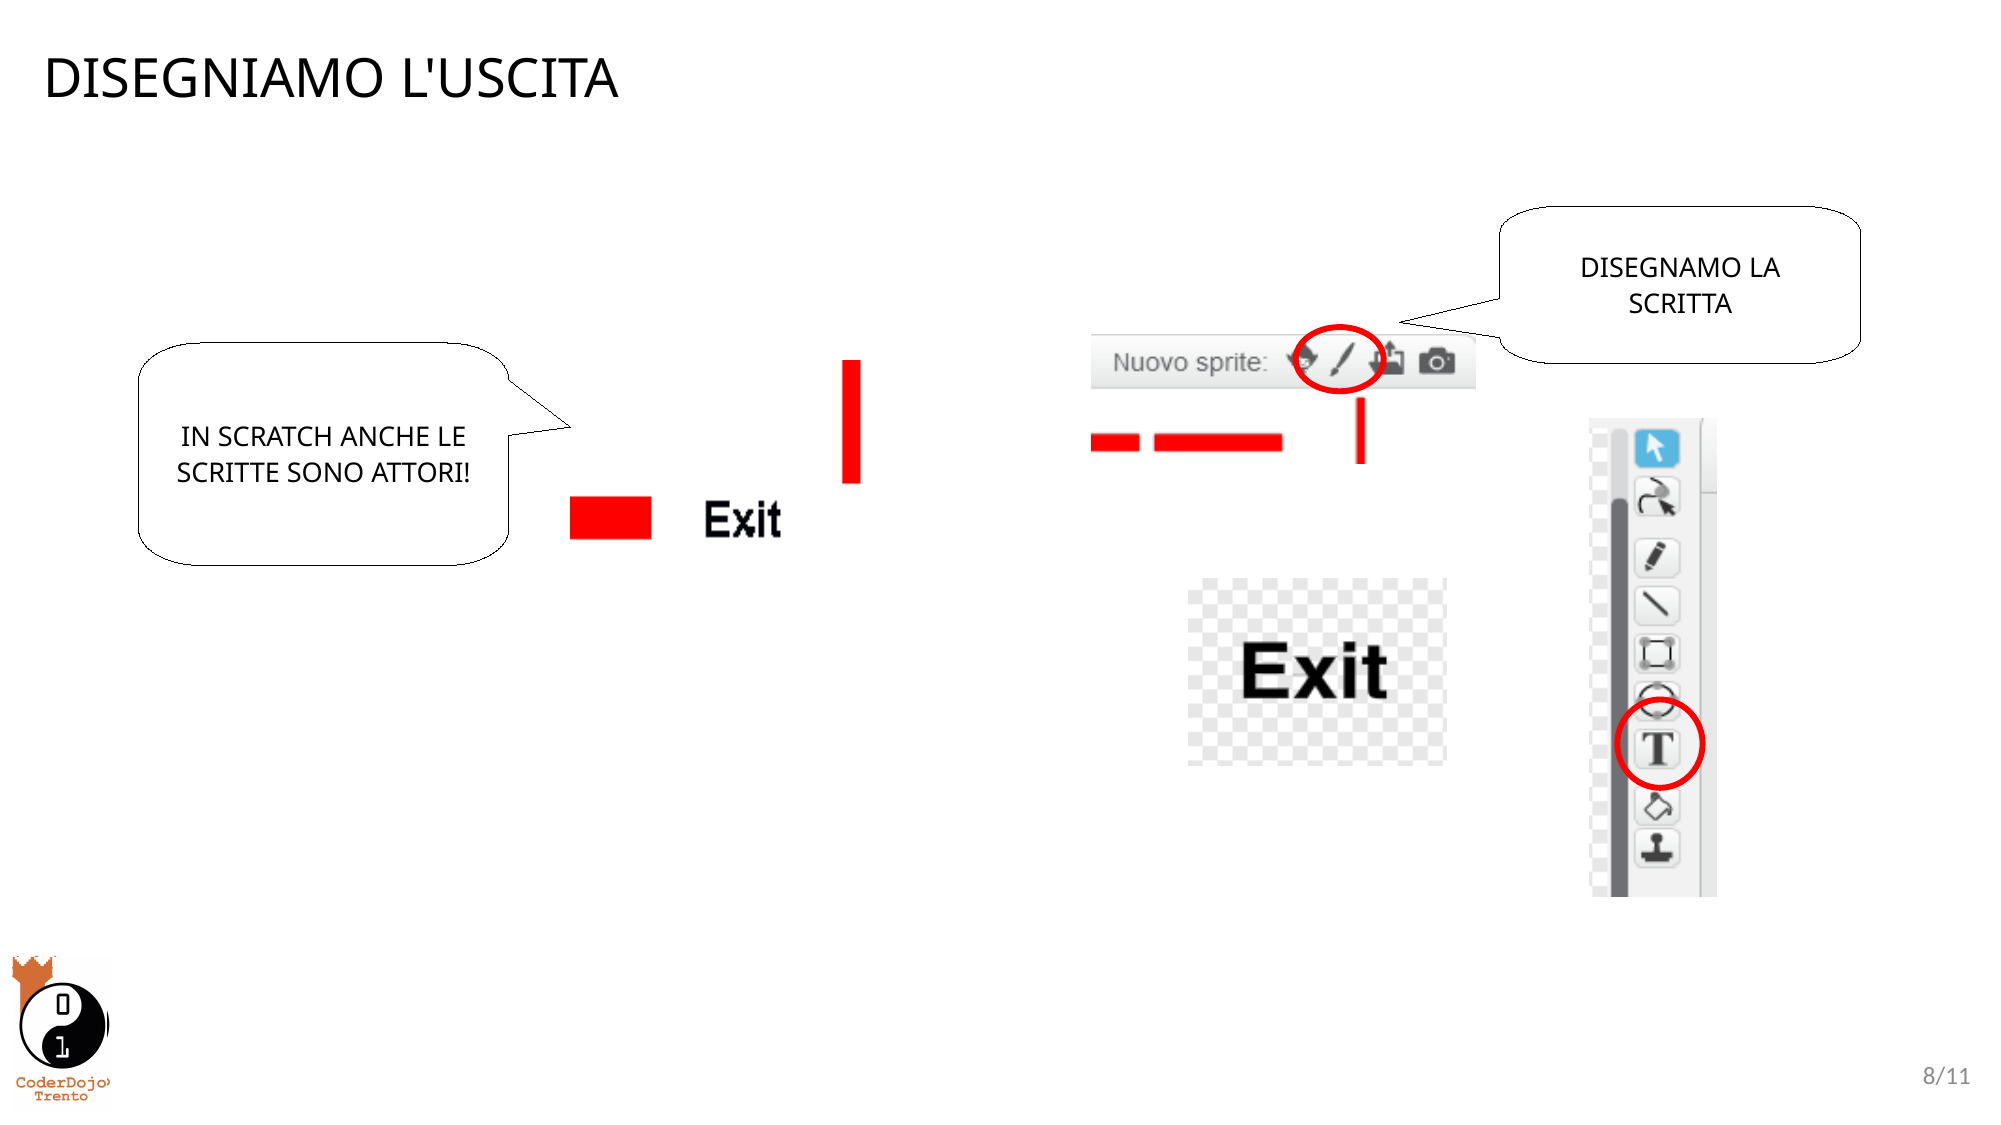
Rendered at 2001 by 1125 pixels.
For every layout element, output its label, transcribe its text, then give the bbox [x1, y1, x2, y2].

picture [1299, 334, 1380, 388]
text_box DISEGNIAMO L'USCITA [28, 31, 724, 123]
picture [12, 956, 111, 1111]
picture [1589, 418, 1717, 897]
text_box DISEGNAMO LA SCRITTA [1399, 206, 1861, 364]
picture [1091, 334, 1476, 464]
picture [570, 360, 899, 557]
text_box IN SCRATCH ANCHE LE SCRITTE SONO ATTORI! [138, 342, 571, 566]
picture [1188, 578, 1447, 766]
